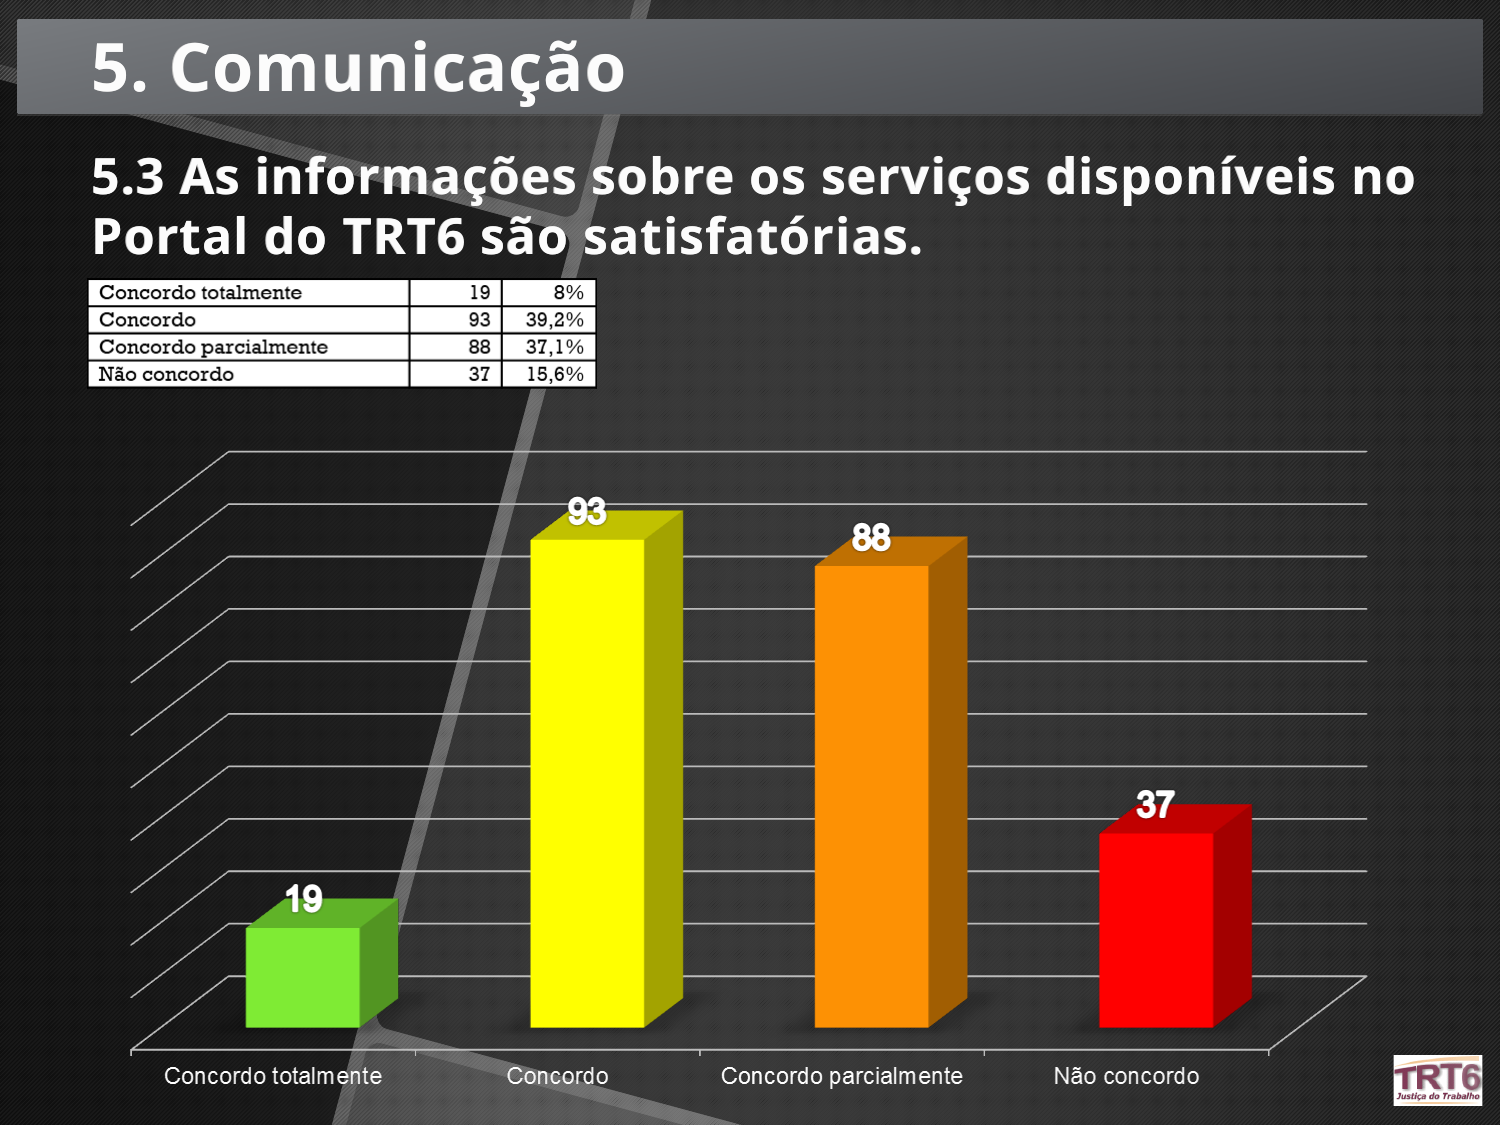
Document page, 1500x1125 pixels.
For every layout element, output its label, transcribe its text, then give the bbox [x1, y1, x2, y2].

text_box [18, 19, 1482, 114]
picture [1440, 1055, 1483, 1106]
text_box 5. Comunicação [77, 18, 1500, 113]
picture [87, 273, 597, 399]
text_box 5.3 As informações sobre os serviços disponíveis no Portal do TRT6 são satisfatórias. [77, 137, 1447, 272]
chart [60, 414, 1440, 1115]
